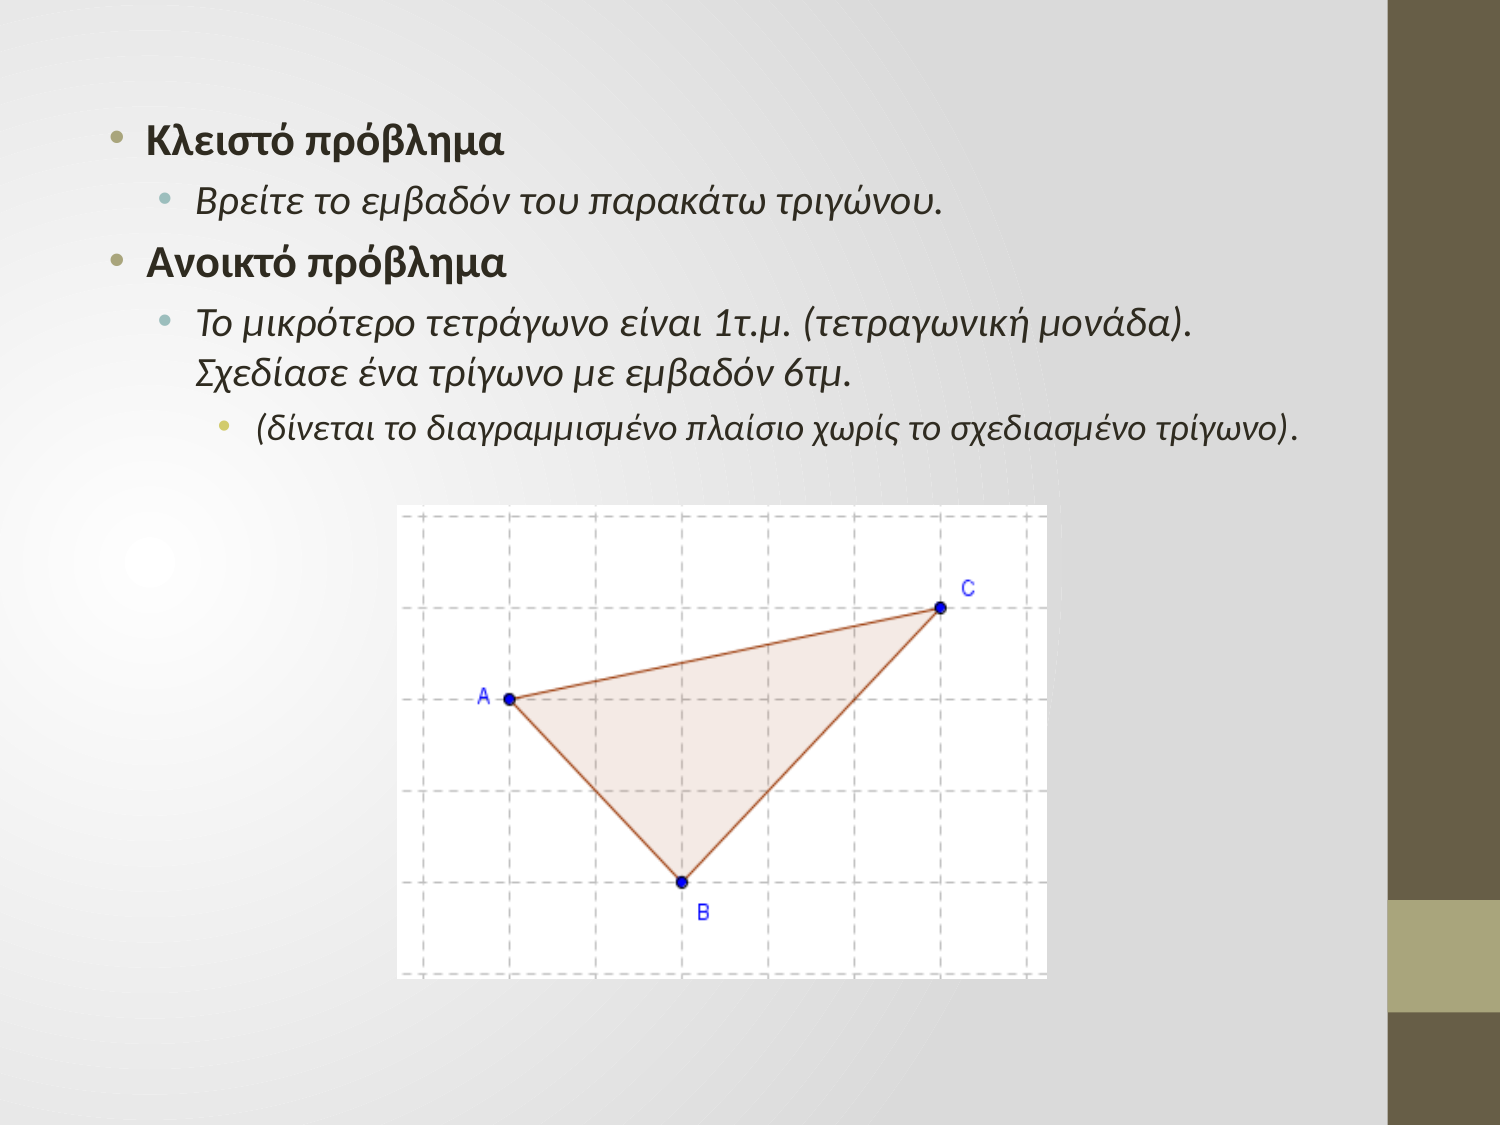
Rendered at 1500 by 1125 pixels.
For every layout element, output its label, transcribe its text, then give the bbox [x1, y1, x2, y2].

picture [397, 505, 1047, 979]
list Κλειστό πρόβλημα Βρείτε το εμβαδόν του παρακάτω τριγώνου. Ανοικτό πρόβλημα Το μικρότερο τετράγωνο είναι 1τ.μ. (τετραγωνική μονάδα). Σχεδίασε ένα τρίγωνο με εμβαδόν 6τμ. (δίνεται το διαγραμμισμένο πλαίσιο χωρίς το σχεδιασμένο τρίγωνο). [75, 101, 1325, 1050]
